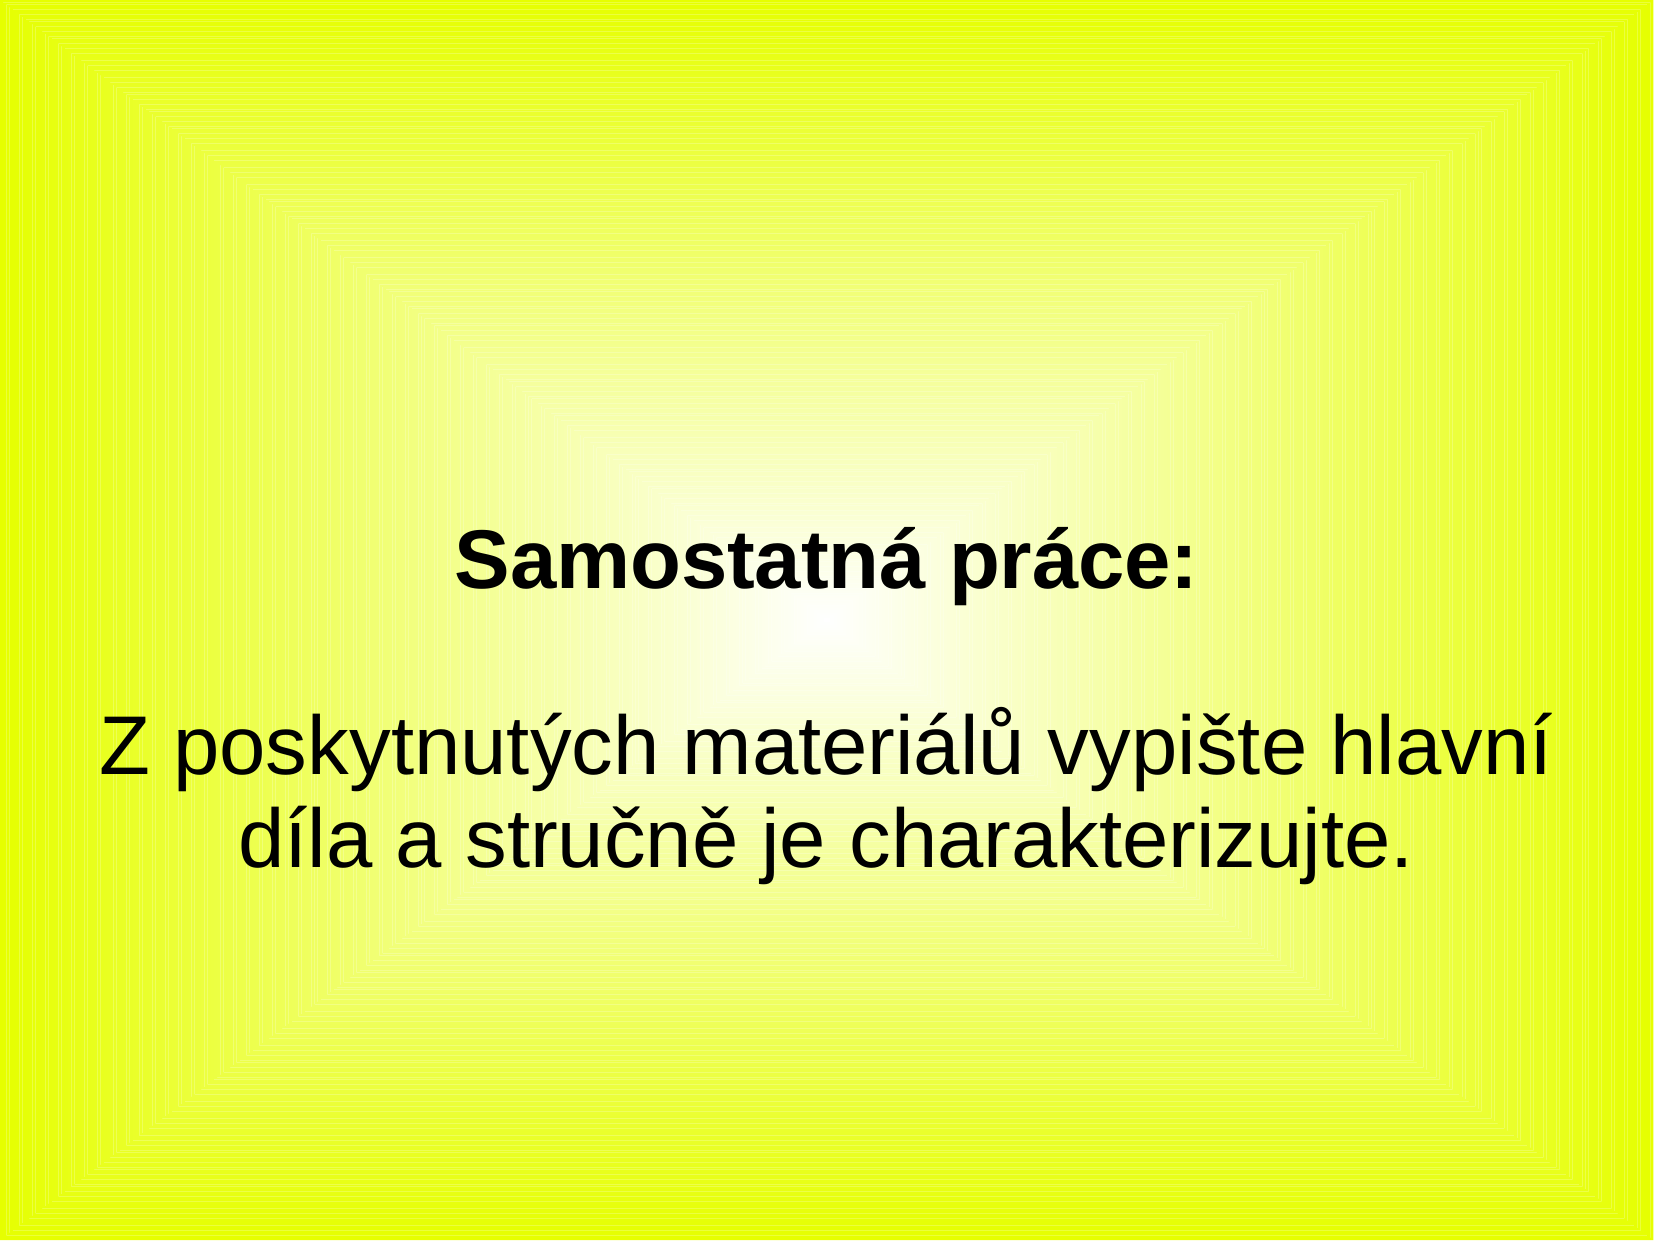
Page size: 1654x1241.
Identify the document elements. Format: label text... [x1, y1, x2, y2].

subtitle Samostatná práce: Z poskytnutých materiálů vypište hlavní díla a stručně je charakterizujte. [82, 297, 1571, 1102]
